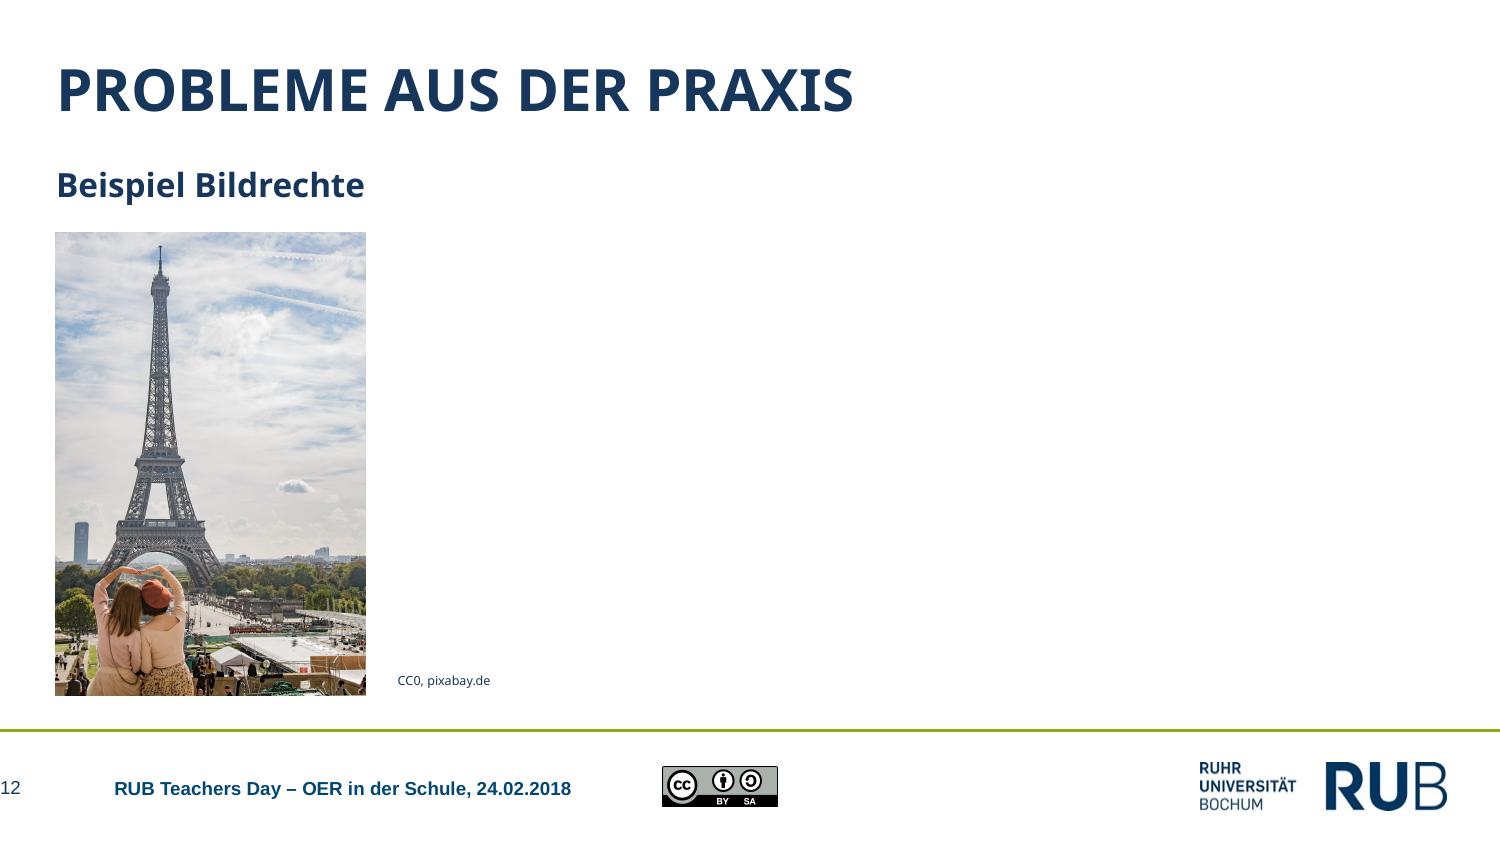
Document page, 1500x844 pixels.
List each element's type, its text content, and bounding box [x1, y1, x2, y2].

text_box RUB Teachers Day – OER in der Schule, 24.02.2018 [114, 776, 948, 822]
text_box 12 [0, 764, 85, 810]
text_box Beispiel Bildrechte [55, 164, 1061, 205]
text_box Probleme aus der Praxis [55, 53, 1002, 124]
picture [55, 232, 366, 696]
picture [662, 766, 778, 808]
text_box CC0, pixabay.de [382, 665, 508, 696]
